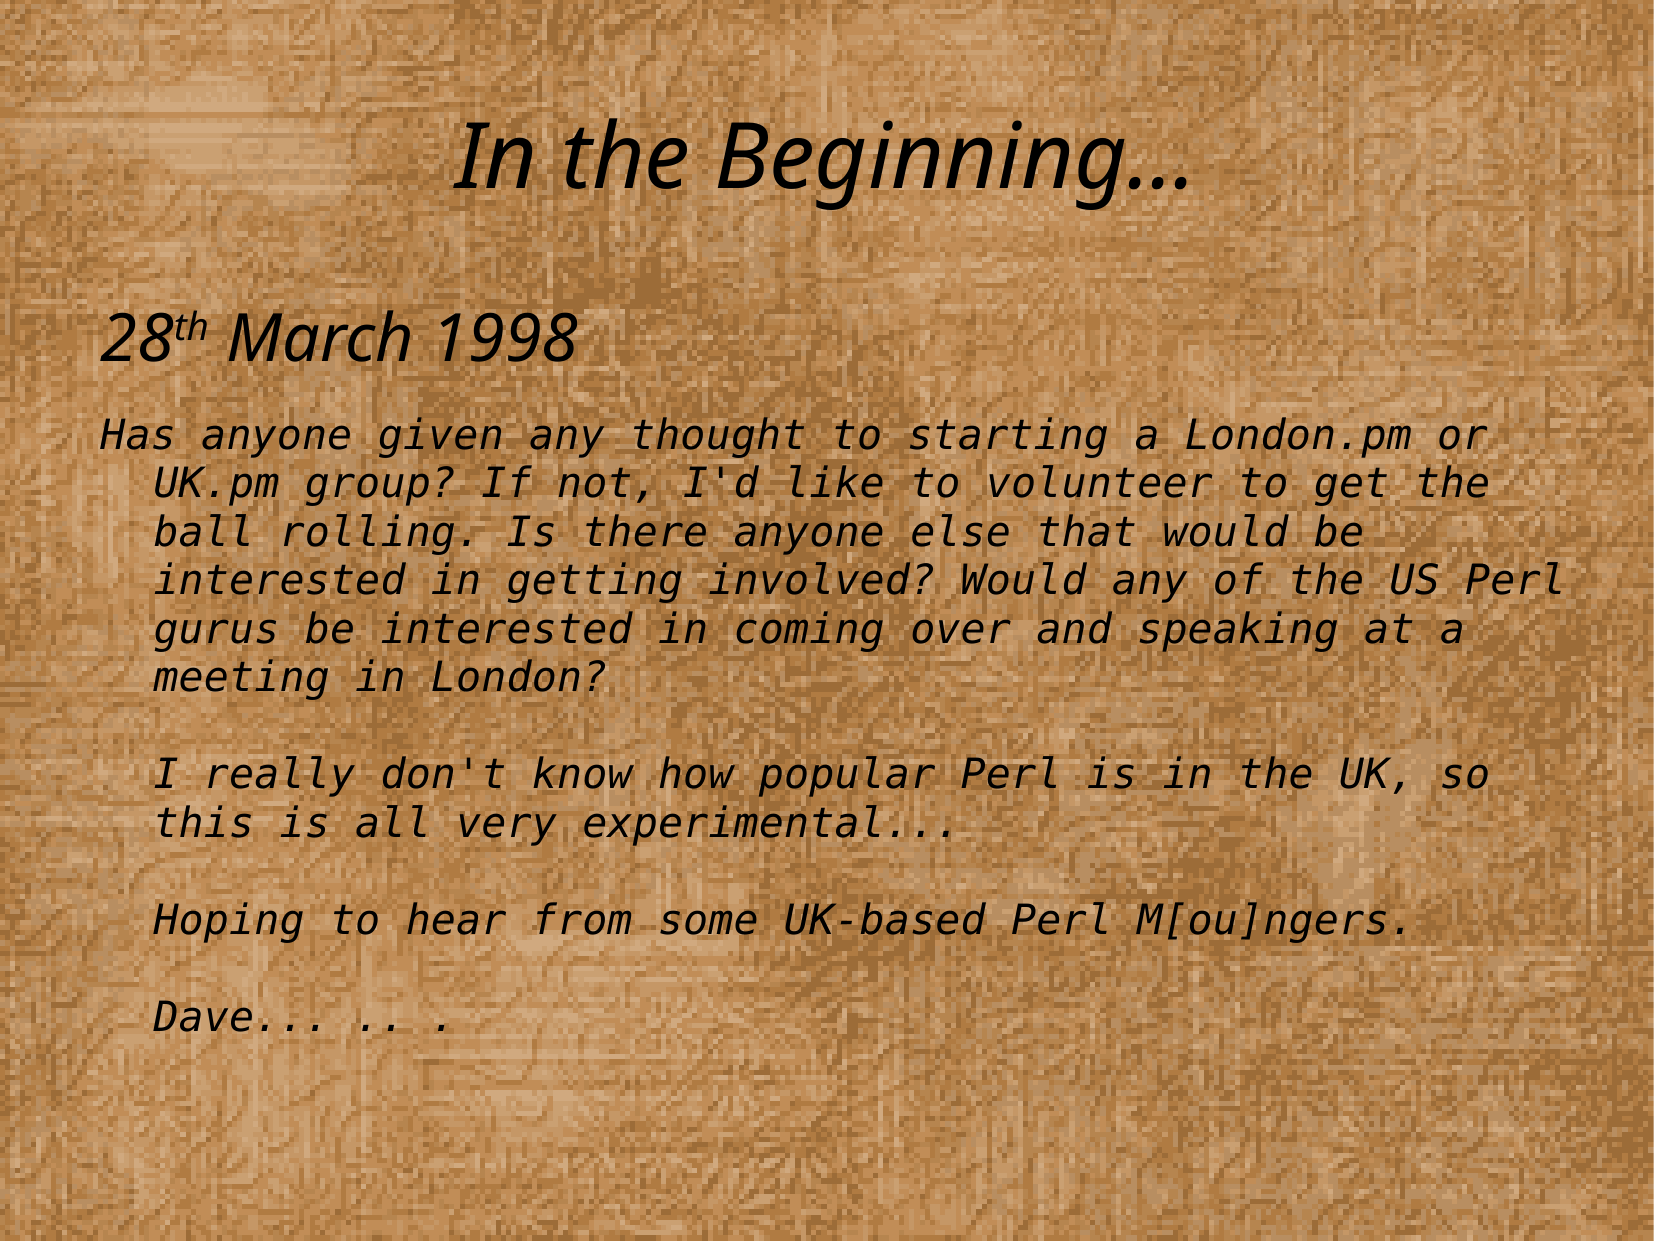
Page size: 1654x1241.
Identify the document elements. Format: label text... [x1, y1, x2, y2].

picture [0, 0, 1654, 1241]
title In the Beginning... [82, 56, 1571, 250]
list 28th March 1998 Has anyone given any thought to starting a London.pm or UK.pm group? If not, I'd like to volunteer to get the ball rolling. Is there anyone else that would be interested in getting involved? Would any of the US Perl gurus be interested in coming over and speaking at a meeting in London? I really don't know how popular Perl is in the UK, so this is all very experimental... Hoping to hear from some UK-based Perl M[ou]ngers. Dave... .. . [82, 290, 1571, 1094]
